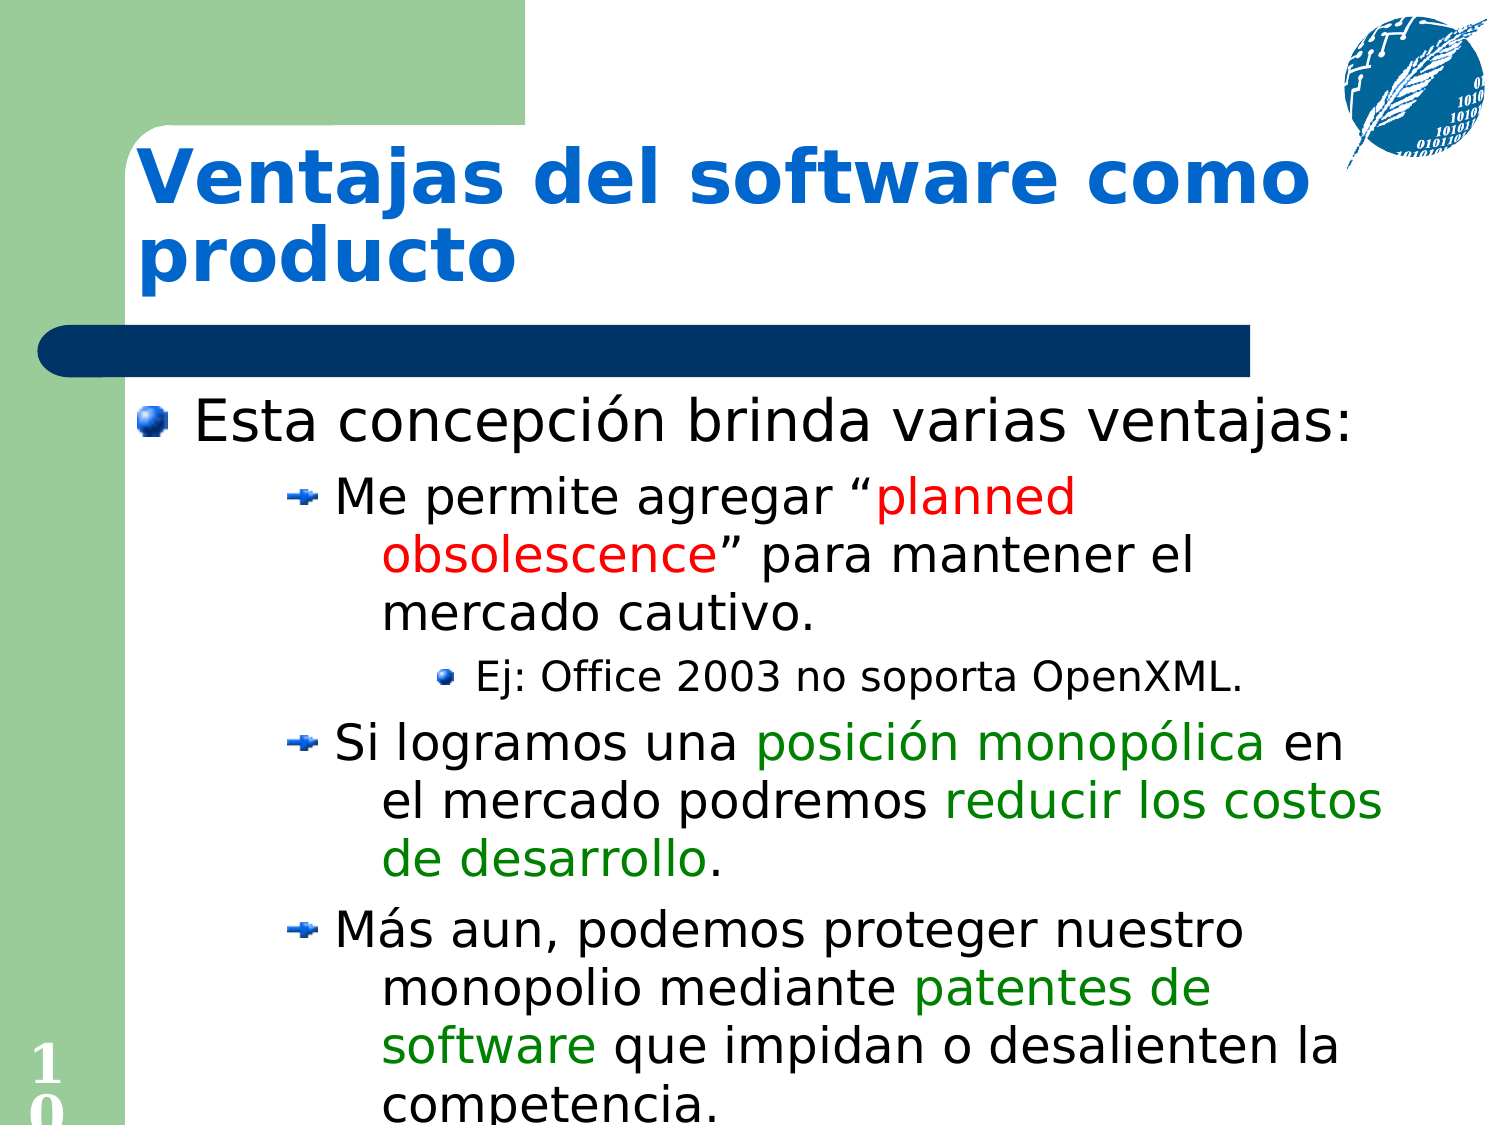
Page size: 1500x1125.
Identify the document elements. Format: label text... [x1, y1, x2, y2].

picture [1436, 127, 1450, 136]
list Esta concepción brinda varias ventajas: Me permite agregar “planned obsolescence” para mantener el mercado cautivo. Ej: Office 2003 no soporta OpenXML. Si logramos una posición monopólica en el mercado podremos reducir los costos de desarrollo. Más aun, podemos proteger nuestro monopolio mediante patentes de software que impidan o desalienten la competencia. Incluso podemos hacer plata litigando. [137, 387, 1400, 1077]
picture [1433, 139, 1440, 147]
picture [1416, 140, 1425, 149]
picture [1427, 138, 1431, 148]
picture [1341, 15, 1487, 172]
title Ventajas del software como producto [136, 135, 1414, 302]
